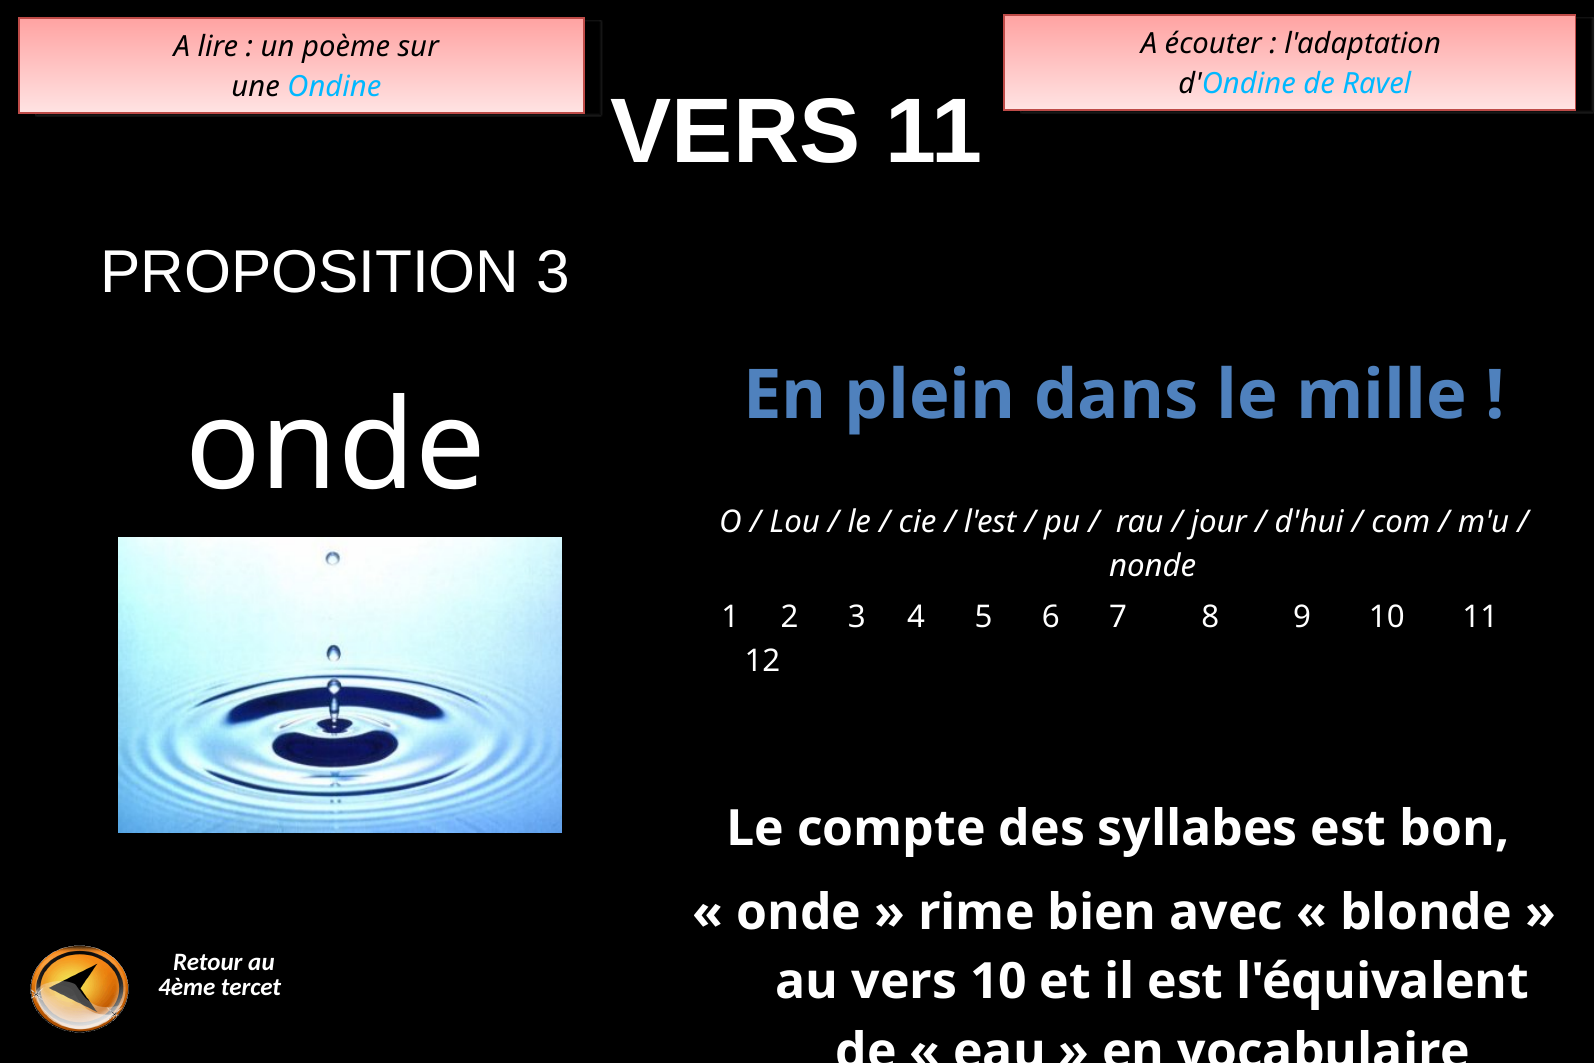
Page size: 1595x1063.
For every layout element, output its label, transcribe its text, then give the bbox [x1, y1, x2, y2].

list En plein dans le mille ! O / Lou / le / cie / l'est / pu / rau / jour / d'hui / com / m'u / nonde 1 2 3 4 5 6 7 8 9 10 11 12 Le compte des syllabes est bon, « onde » rime bien avec « blonde » au vers 10 et il est l'équivalent de « eau » en vocabulaire poétique [683, 207, 1566, 997]
text_box A lire : un poème sur une Ondine [18, 17, 584, 113]
list PROPOSITION 3 onde [0, 147, 655, 850]
text_box Retour au 4ème tercet [131, 944, 308, 1010]
picture [118, 537, 562, 833]
text_box A écouter : l'adaptation d'Ondine de Ravel [1003, 14, 1576, 110]
picture [29, 944, 130, 1034]
title VERS 11 [79, 42, 1515, 220]
